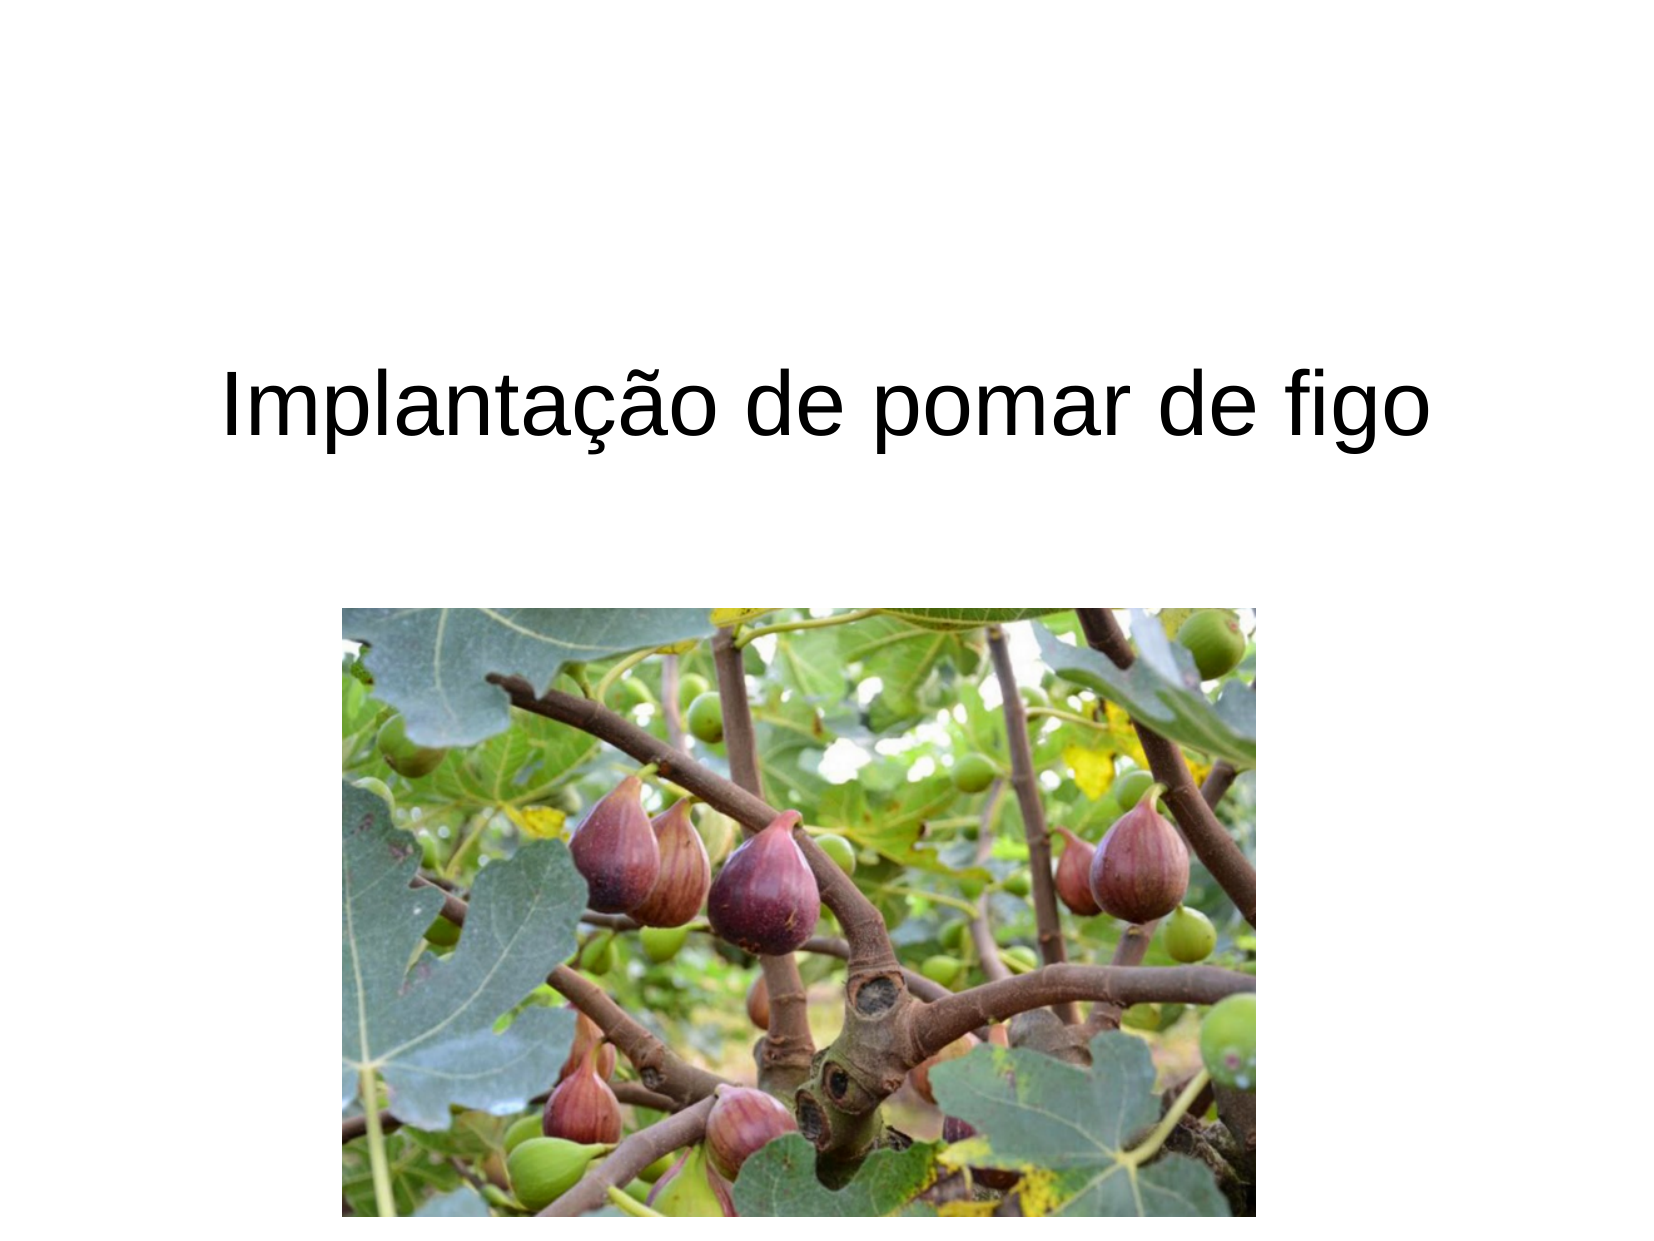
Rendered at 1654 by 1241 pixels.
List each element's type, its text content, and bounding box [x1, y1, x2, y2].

title Implantação de pomar de figo [82, 295, 1571, 503]
picture [342, 609, 1256, 1217]
